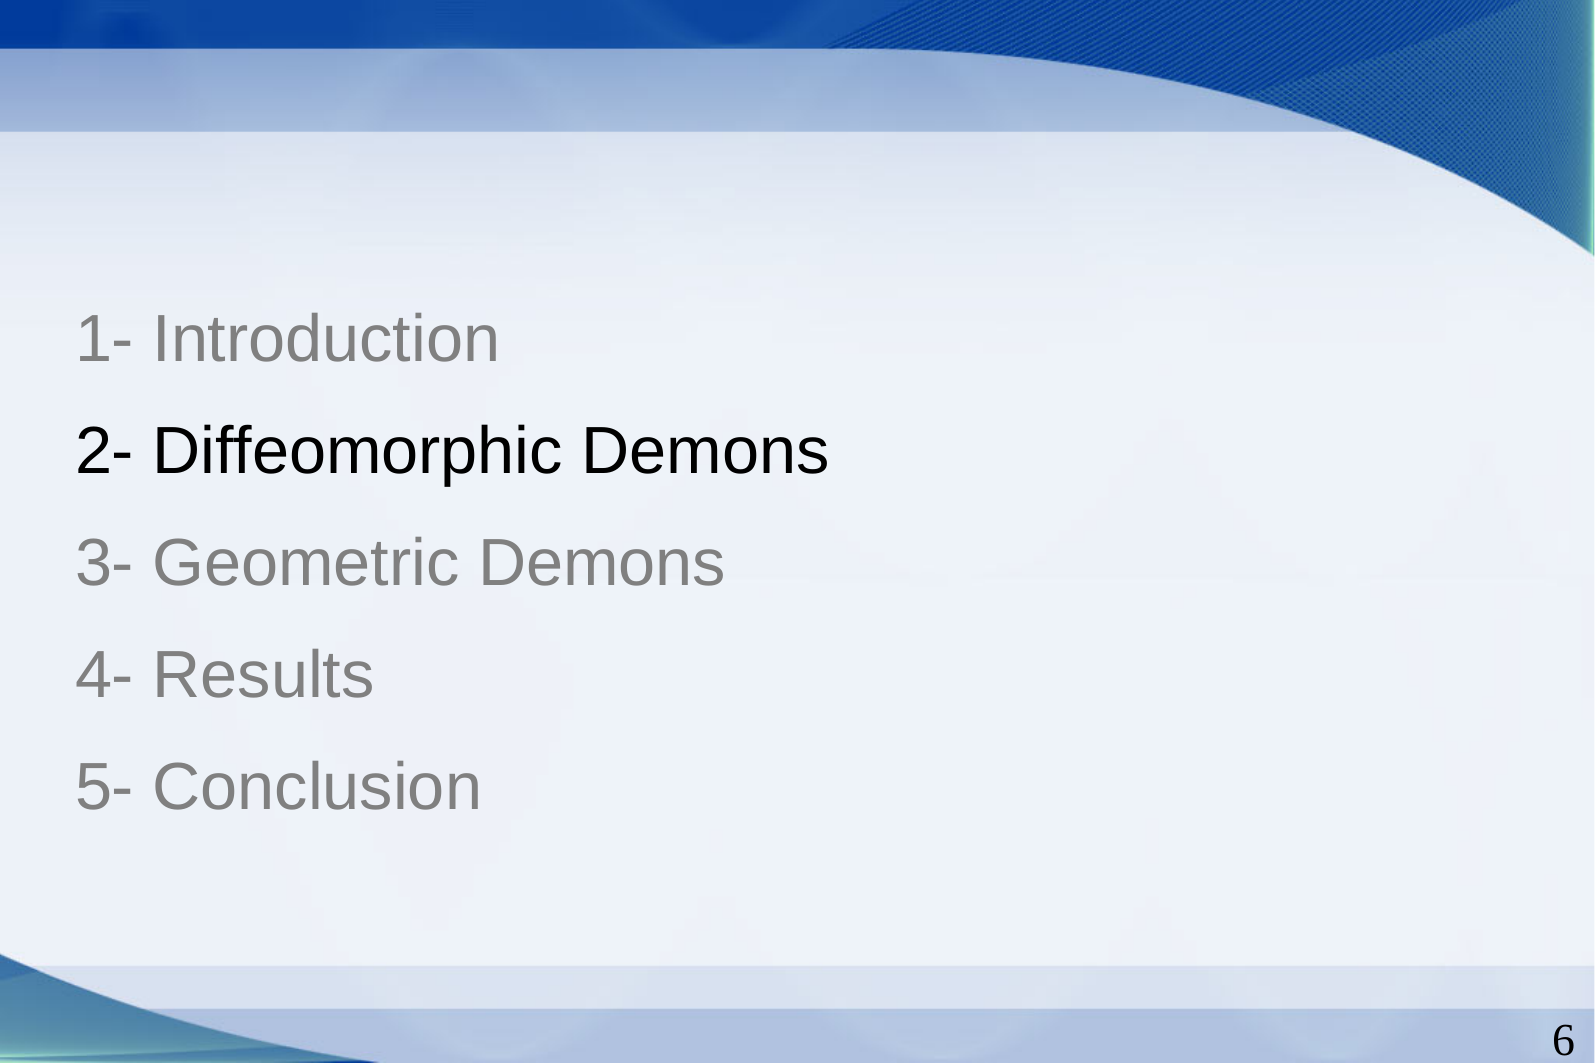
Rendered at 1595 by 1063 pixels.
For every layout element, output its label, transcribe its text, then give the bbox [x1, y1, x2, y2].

picture [0, 0, 1595, 1063]
subtitle 1- Introduction 2- Diffeomorphic Demons 3- Geometric Demons 4- Results 5- Conclusion [75, 150, 1595, 938]
